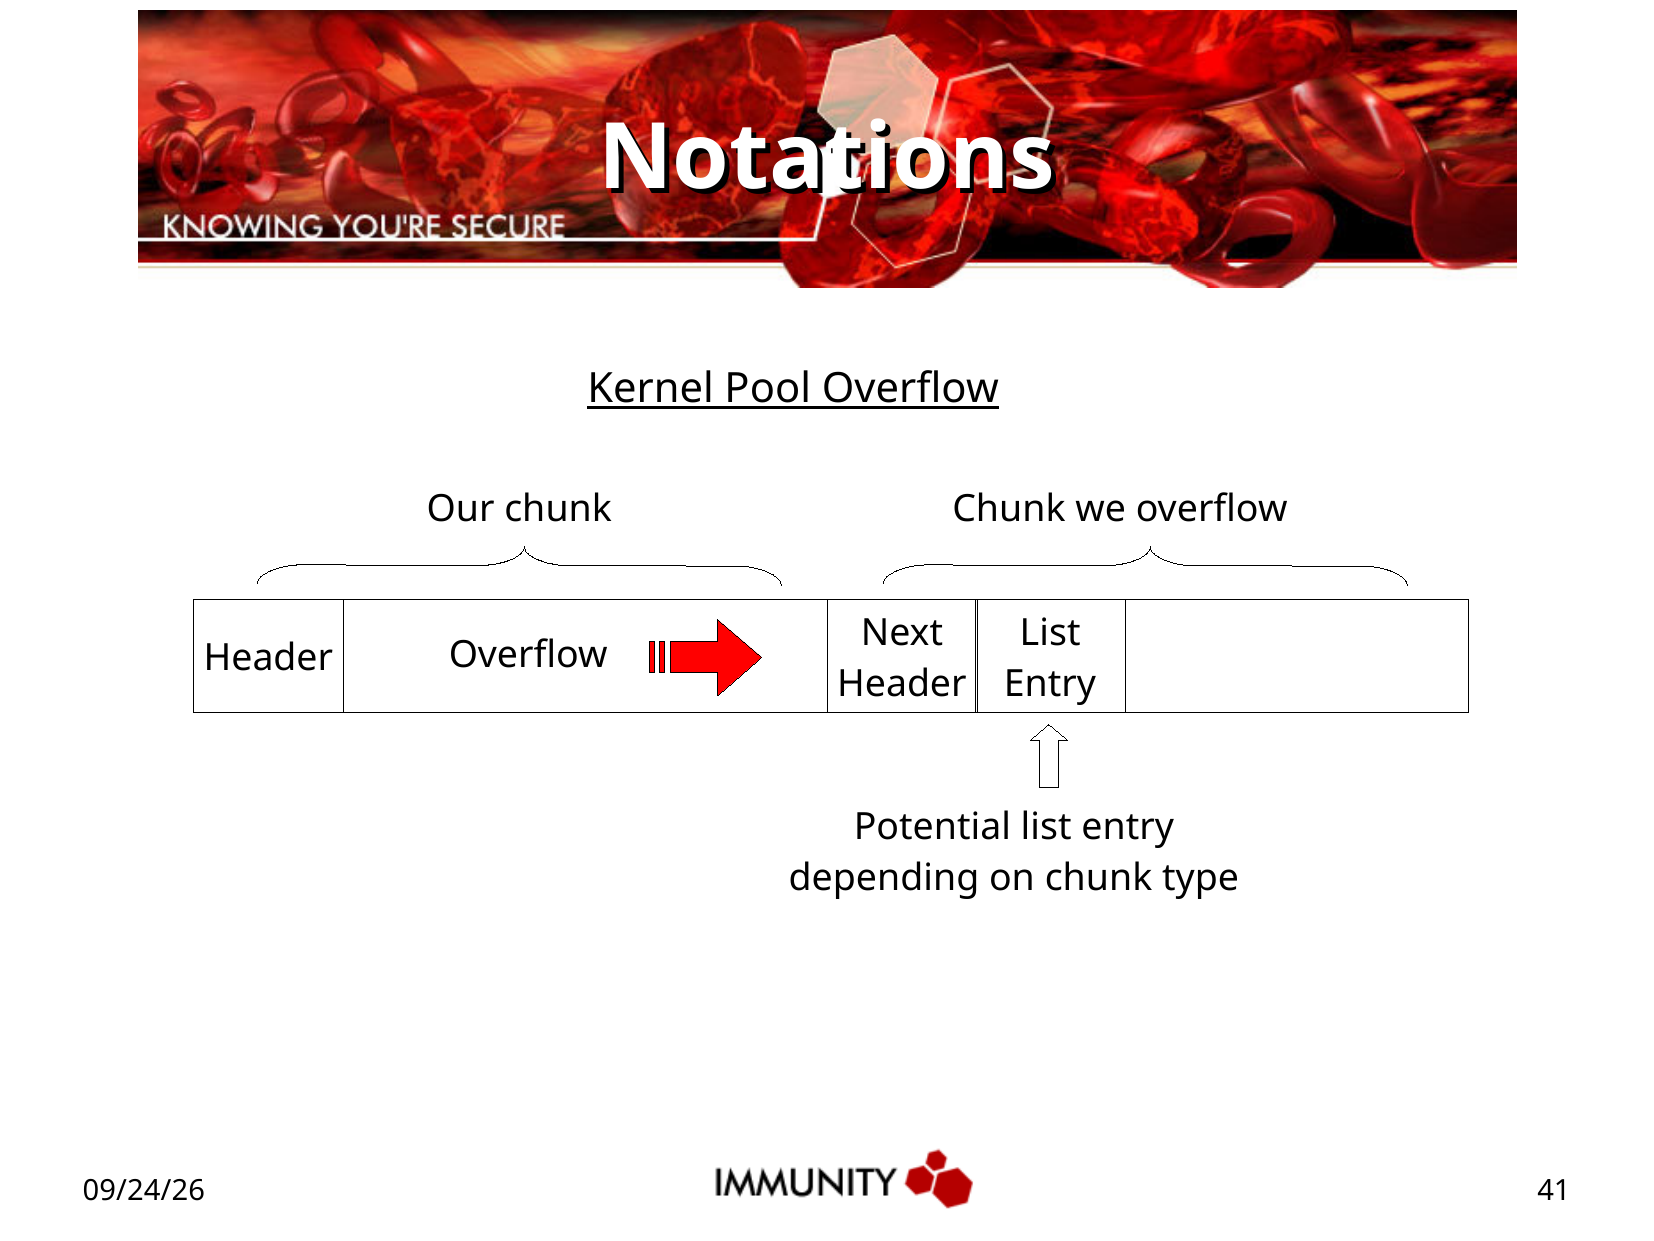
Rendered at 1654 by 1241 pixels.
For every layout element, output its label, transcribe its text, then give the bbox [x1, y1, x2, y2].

text_box Our chunk [411, 474, 640, 548]
picture [138, 257, 1517, 288]
title Notations [82, 49, 1571, 257]
picture [694, 1130, 984, 1235]
text_box Potential list entry depending on chunk type [773, 791, 1327, 924]
text_box Header [193, 599, 344, 713]
text_box Overflow [434, 619, 639, 693]
text_box List Entry [975, 599, 1126, 713]
text_box Kernel Pool Overflow [572, 350, 1090, 431]
text_box Chunk we overflow [937, 474, 1354, 548]
picture [138, 10, 1517, 49]
text_box [670, 619, 762, 696]
text_box [659, 641, 665, 673]
text_box Next Header [827, 599, 975, 713]
text_box [649, 641, 655, 673]
